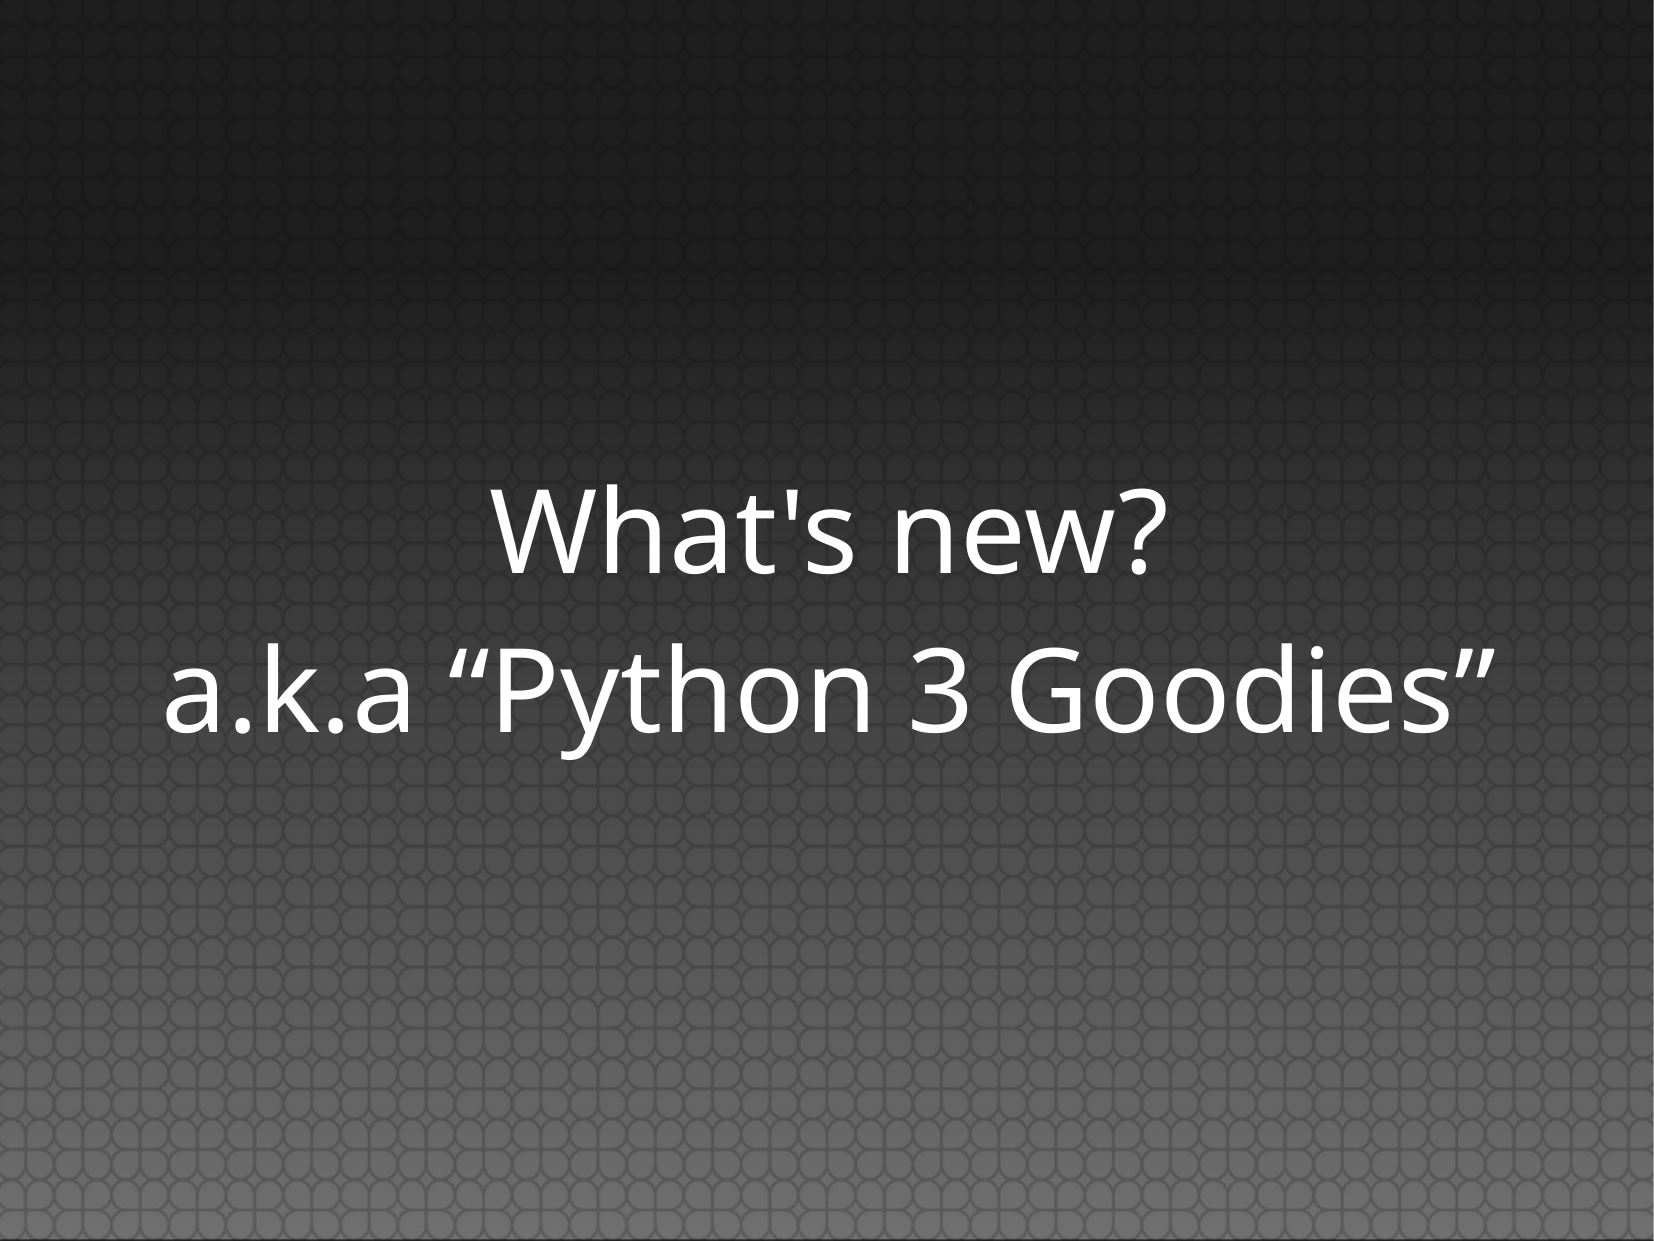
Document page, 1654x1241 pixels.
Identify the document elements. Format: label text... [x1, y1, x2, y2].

picture [0, 0, 1654, 1241]
title What's new? a.k.a “Python 3 Goodies” [85, 462, 1574, 754]
